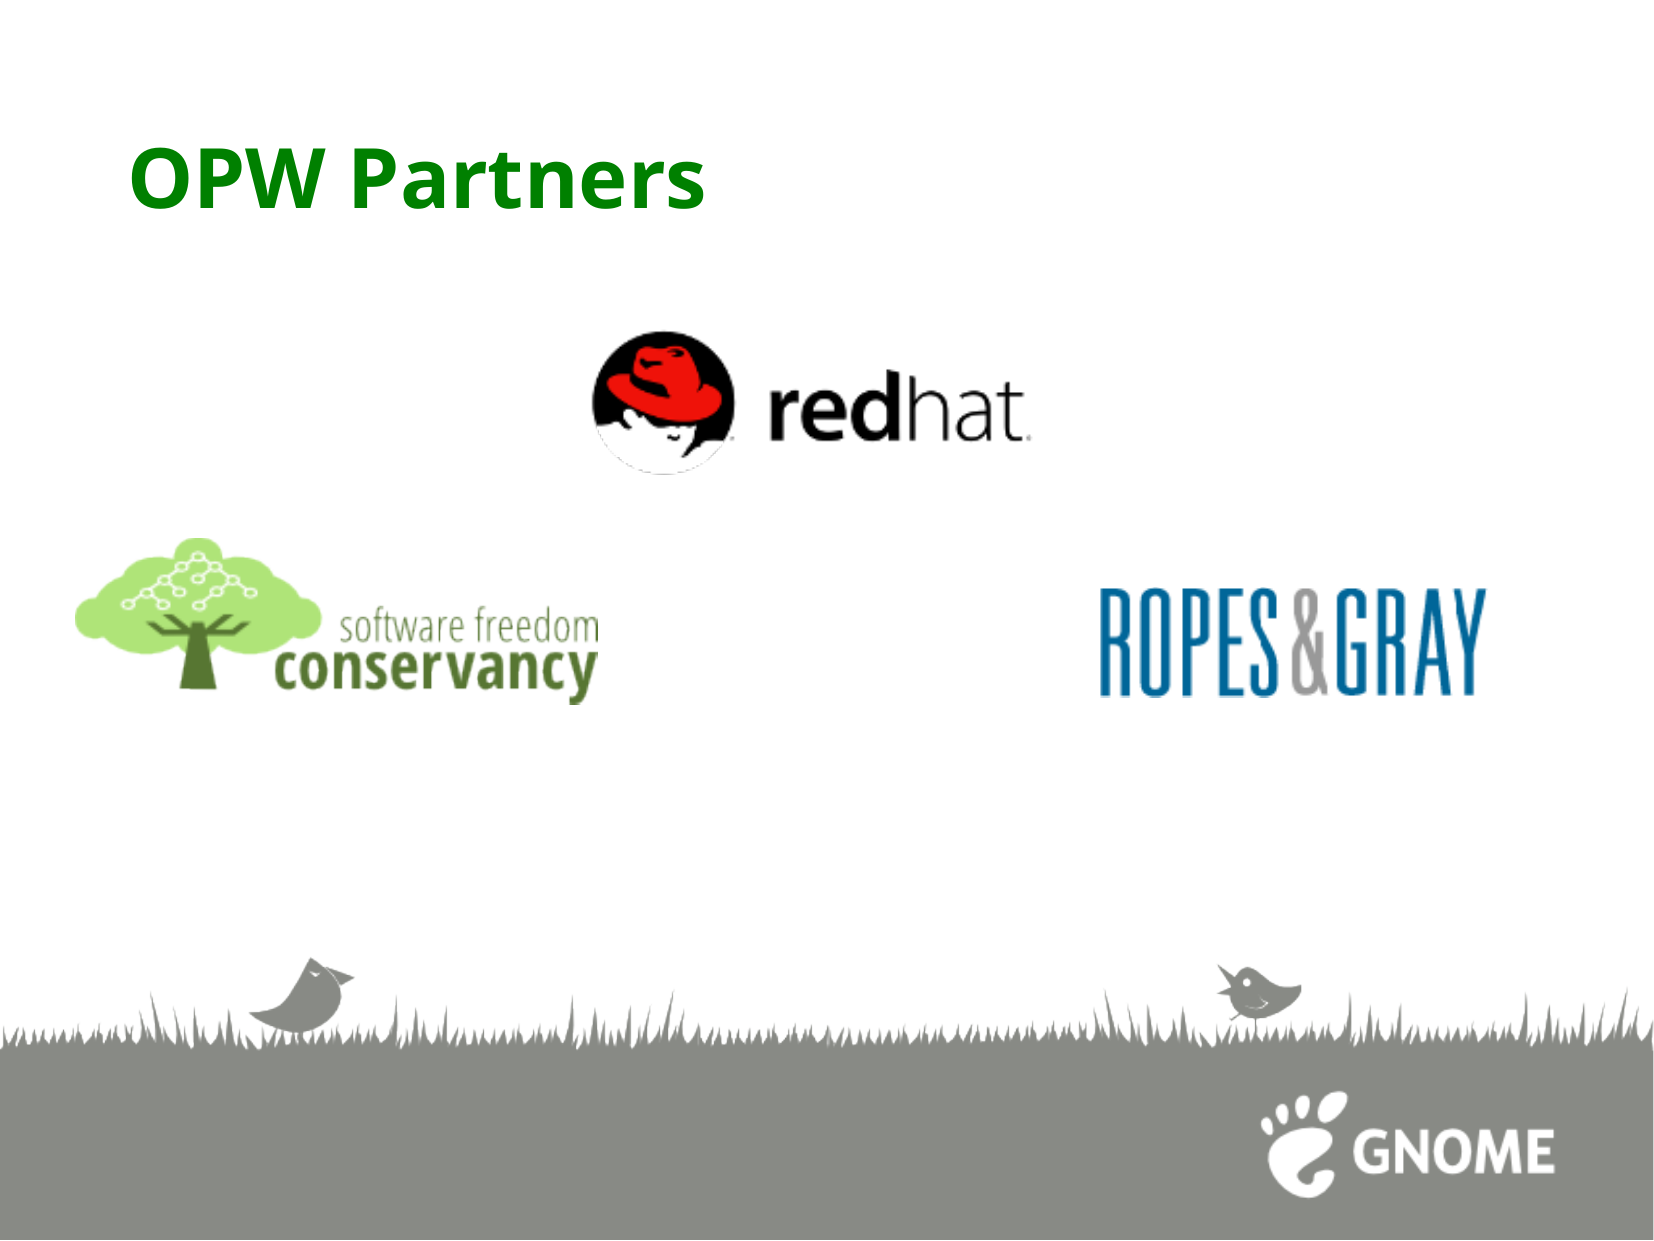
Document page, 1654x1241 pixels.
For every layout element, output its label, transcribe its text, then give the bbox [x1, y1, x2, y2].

picture [0, 0, 1654, 1241]
text_box OPW Partners [112, 112, 1654, 239]
